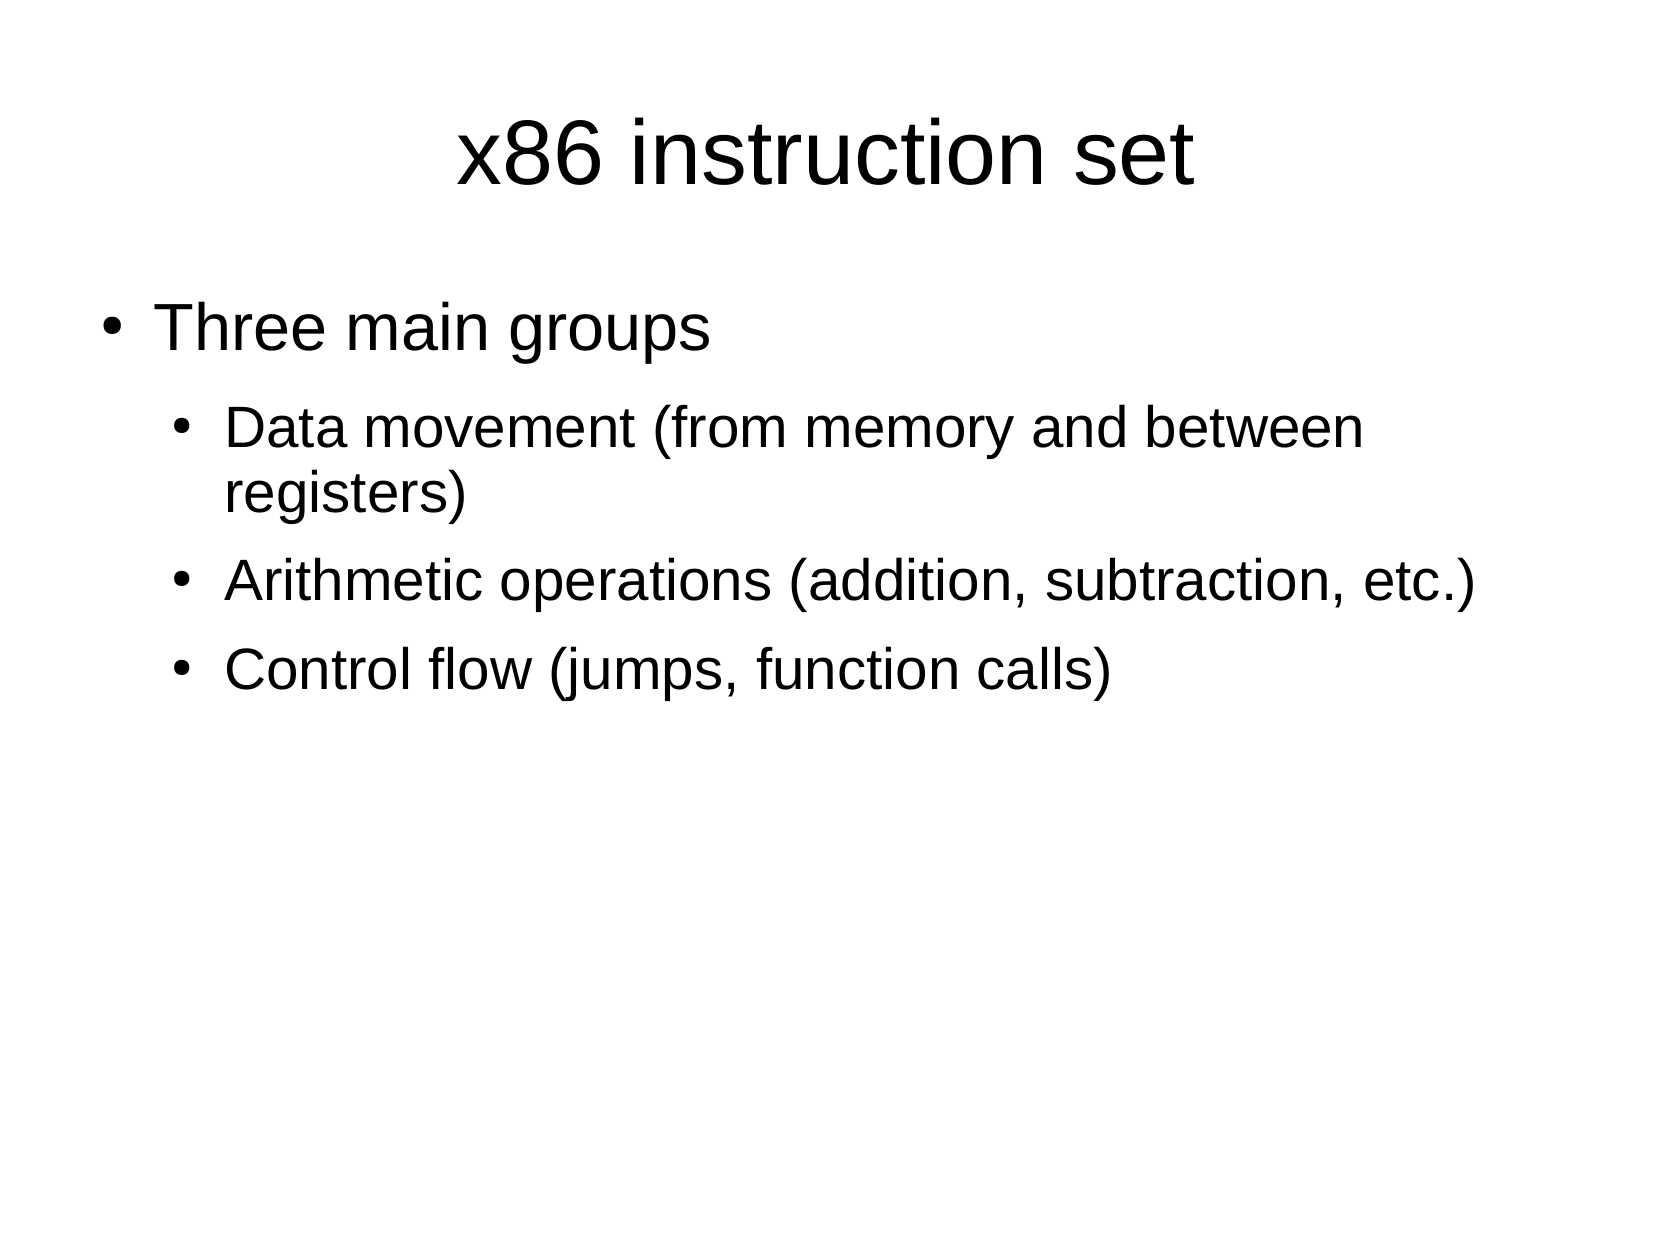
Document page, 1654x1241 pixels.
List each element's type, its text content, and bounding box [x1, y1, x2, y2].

list Three main groups Data movement (from memory and between registers) Arithmetic operations (addition, subtraction, etc.) Control flow (jumps, function calls) [82, 290, 1571, 1010]
title x86 instruction set [82, 49, 1571, 257]
